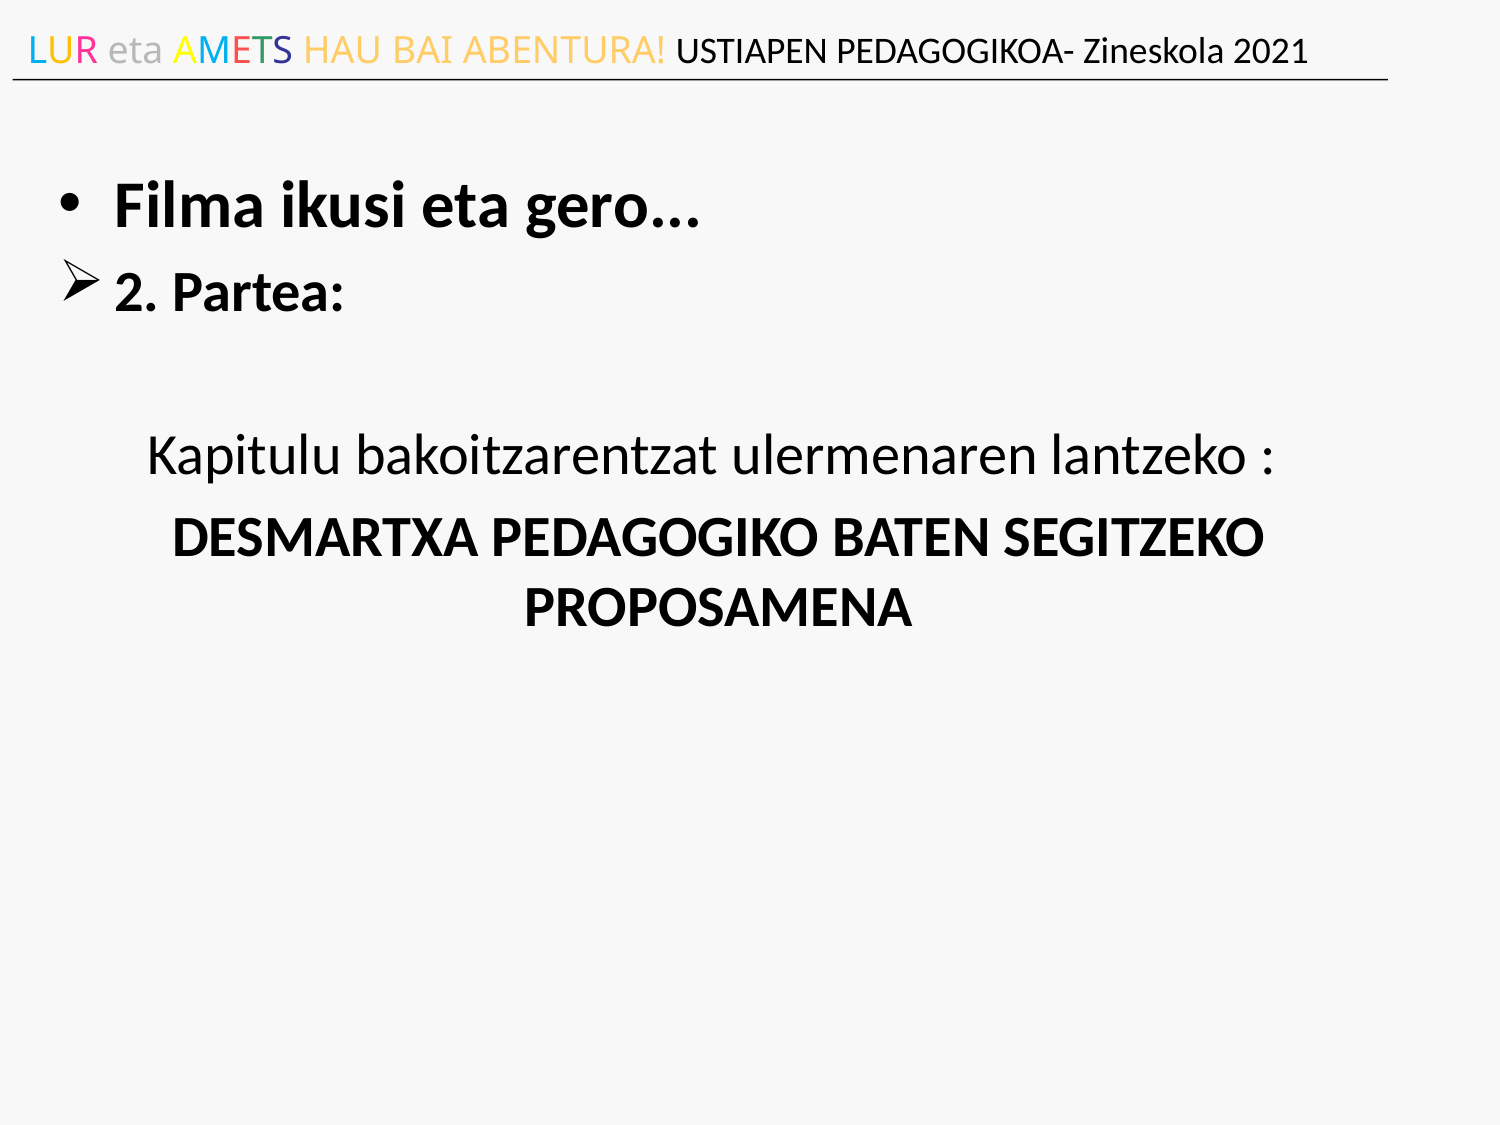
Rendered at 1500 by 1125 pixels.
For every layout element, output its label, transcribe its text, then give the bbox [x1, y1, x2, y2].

list Filma ikusi eta gero... 2. Partea: Kapitulu bakoitzarentzat ulermenaren lantzeko : DESMARTXA PEDAGOGIKO BATEN SEGITZEKO PROPOSAMENA [43, 153, 1394, 897]
text_box LUR eta AMETS HAU BAI ABENTURA! USTIAPEN PEDAGOGIKOA- Zineskola 2021 [12, 19, 1425, 79]
